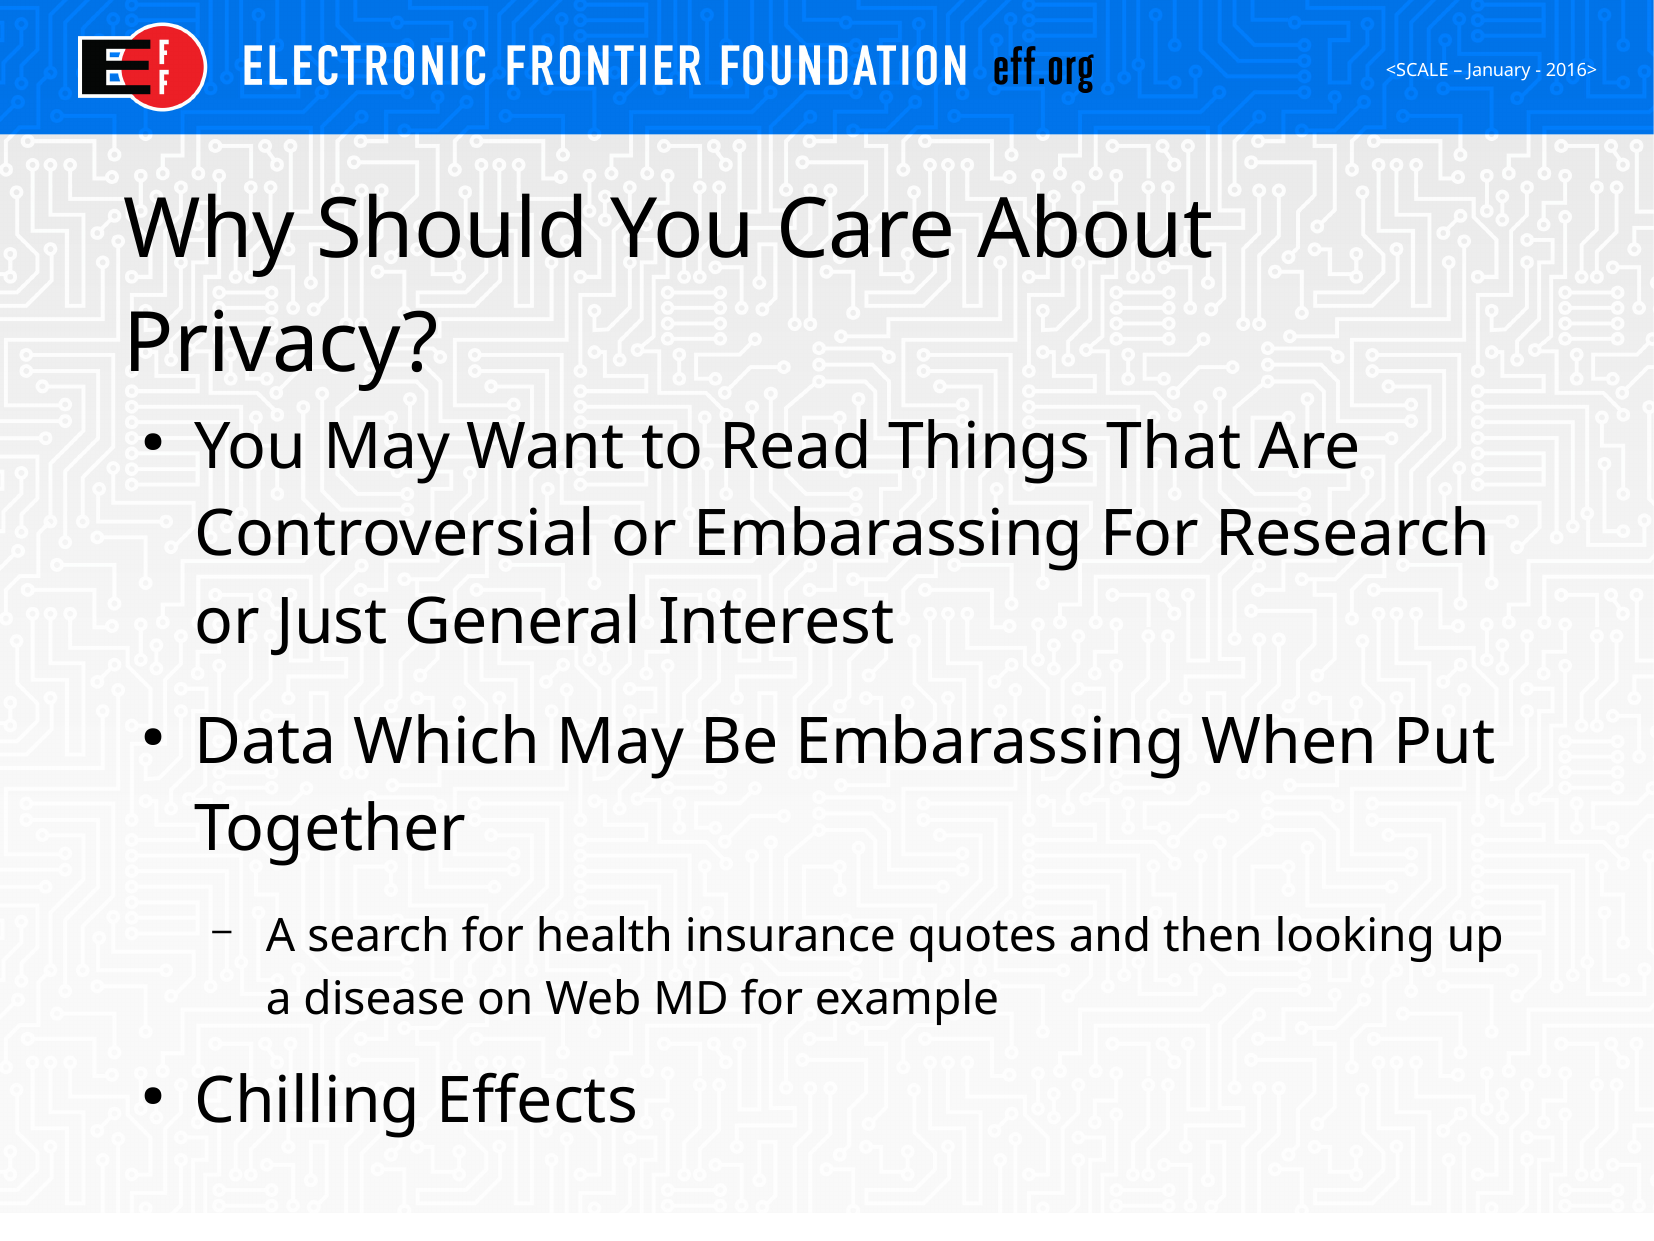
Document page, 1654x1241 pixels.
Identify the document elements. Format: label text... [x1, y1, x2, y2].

title Why Should You Care About Privacy? [124, 179, 1530, 386]
list You May Want to Read Things That Are Controversial or Embarassing For Research or Just General Interest Data Which May Be Embarassing When Put Together A search for health insurance quotes and then looking up a disease on Web MD for example Chilling Effects [124, 399, 1530, 1144]
picture [0, 0, 1654, 1213]
